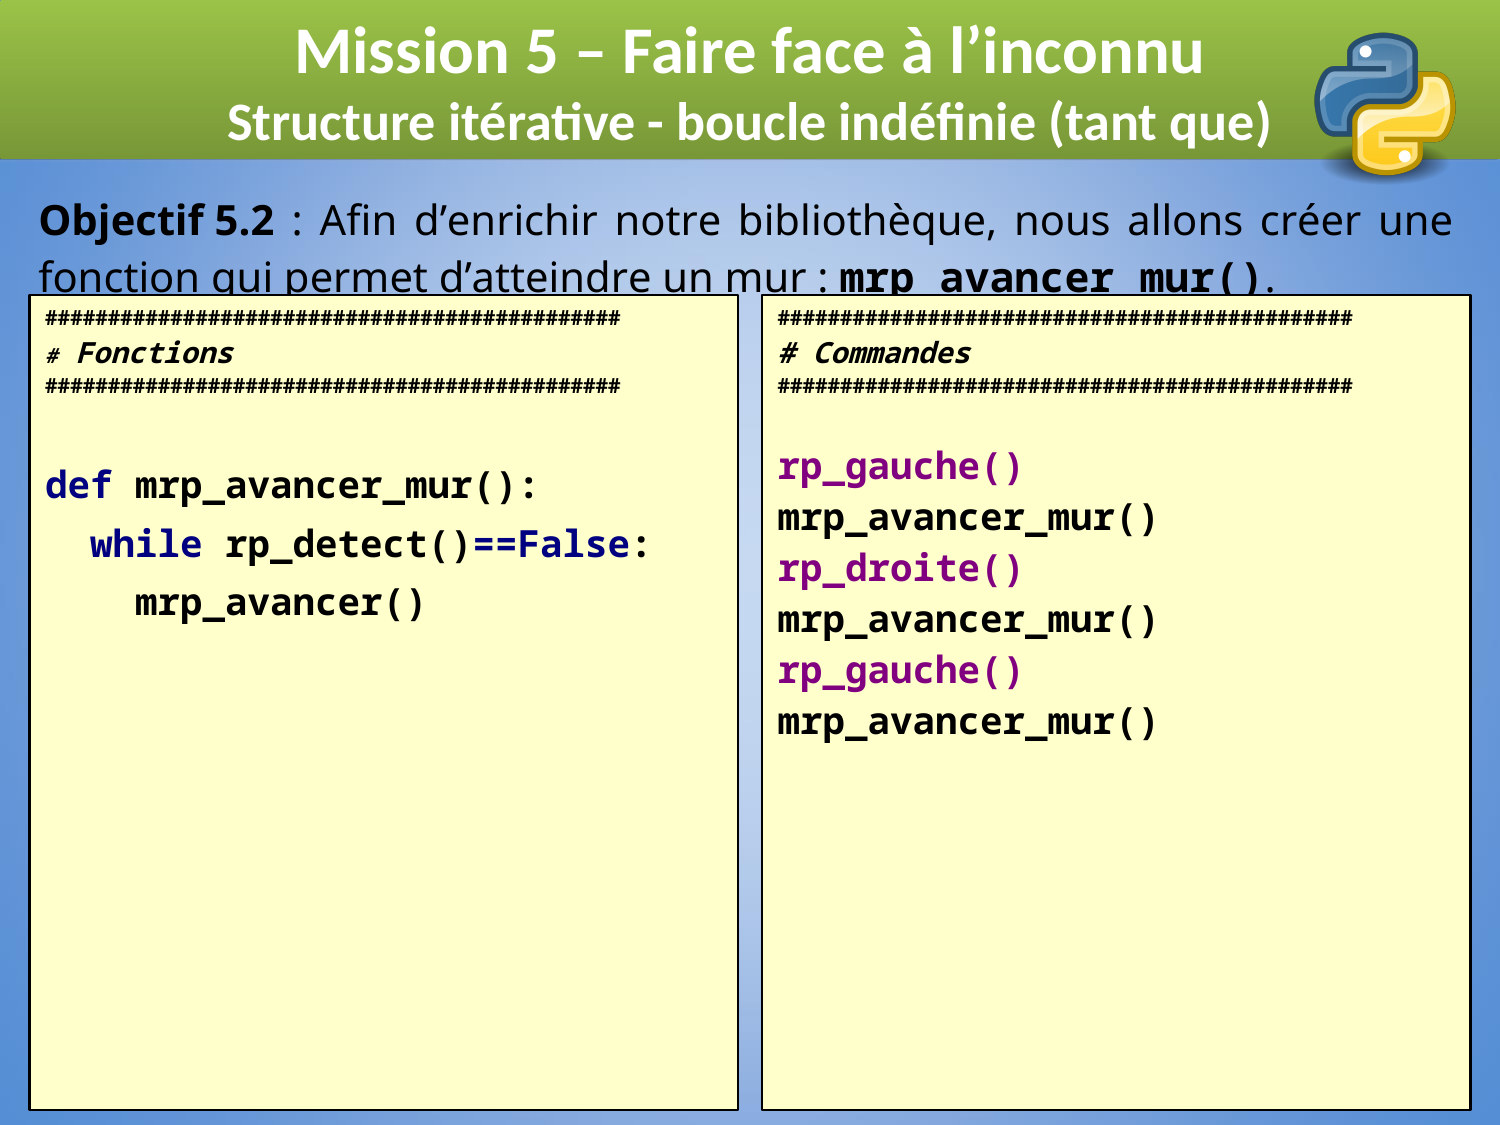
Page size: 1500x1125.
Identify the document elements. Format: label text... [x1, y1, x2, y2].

text_box ############################################## # Commandes ############################################## rp_gauche() mrp_avancer_mur() rp_droite() mrp_avancer_mur() rp_gauche() mrp_avancer_mur() [761, 295, 1471, 1111]
text_box Mission 5 – Faire face à l’inconnu Structure itérative - boucle indéfinie (tant que) [0, 0, 1500, 159]
picture [0, 29, 1500, 1125]
text_box Objectif 5.2 : Afin d’enrichir notre bibliothèque, nous allons créer une fonction qui permet d’atteindre un mur : mrp_avancer_mur(). [23, 183, 1469, 324]
text_box ############################################## # Fonctions ############################################## def mrp_avancer_mur(): while rp_detect()==False: mrp_avancer() [29, 295, 739, 1111]
